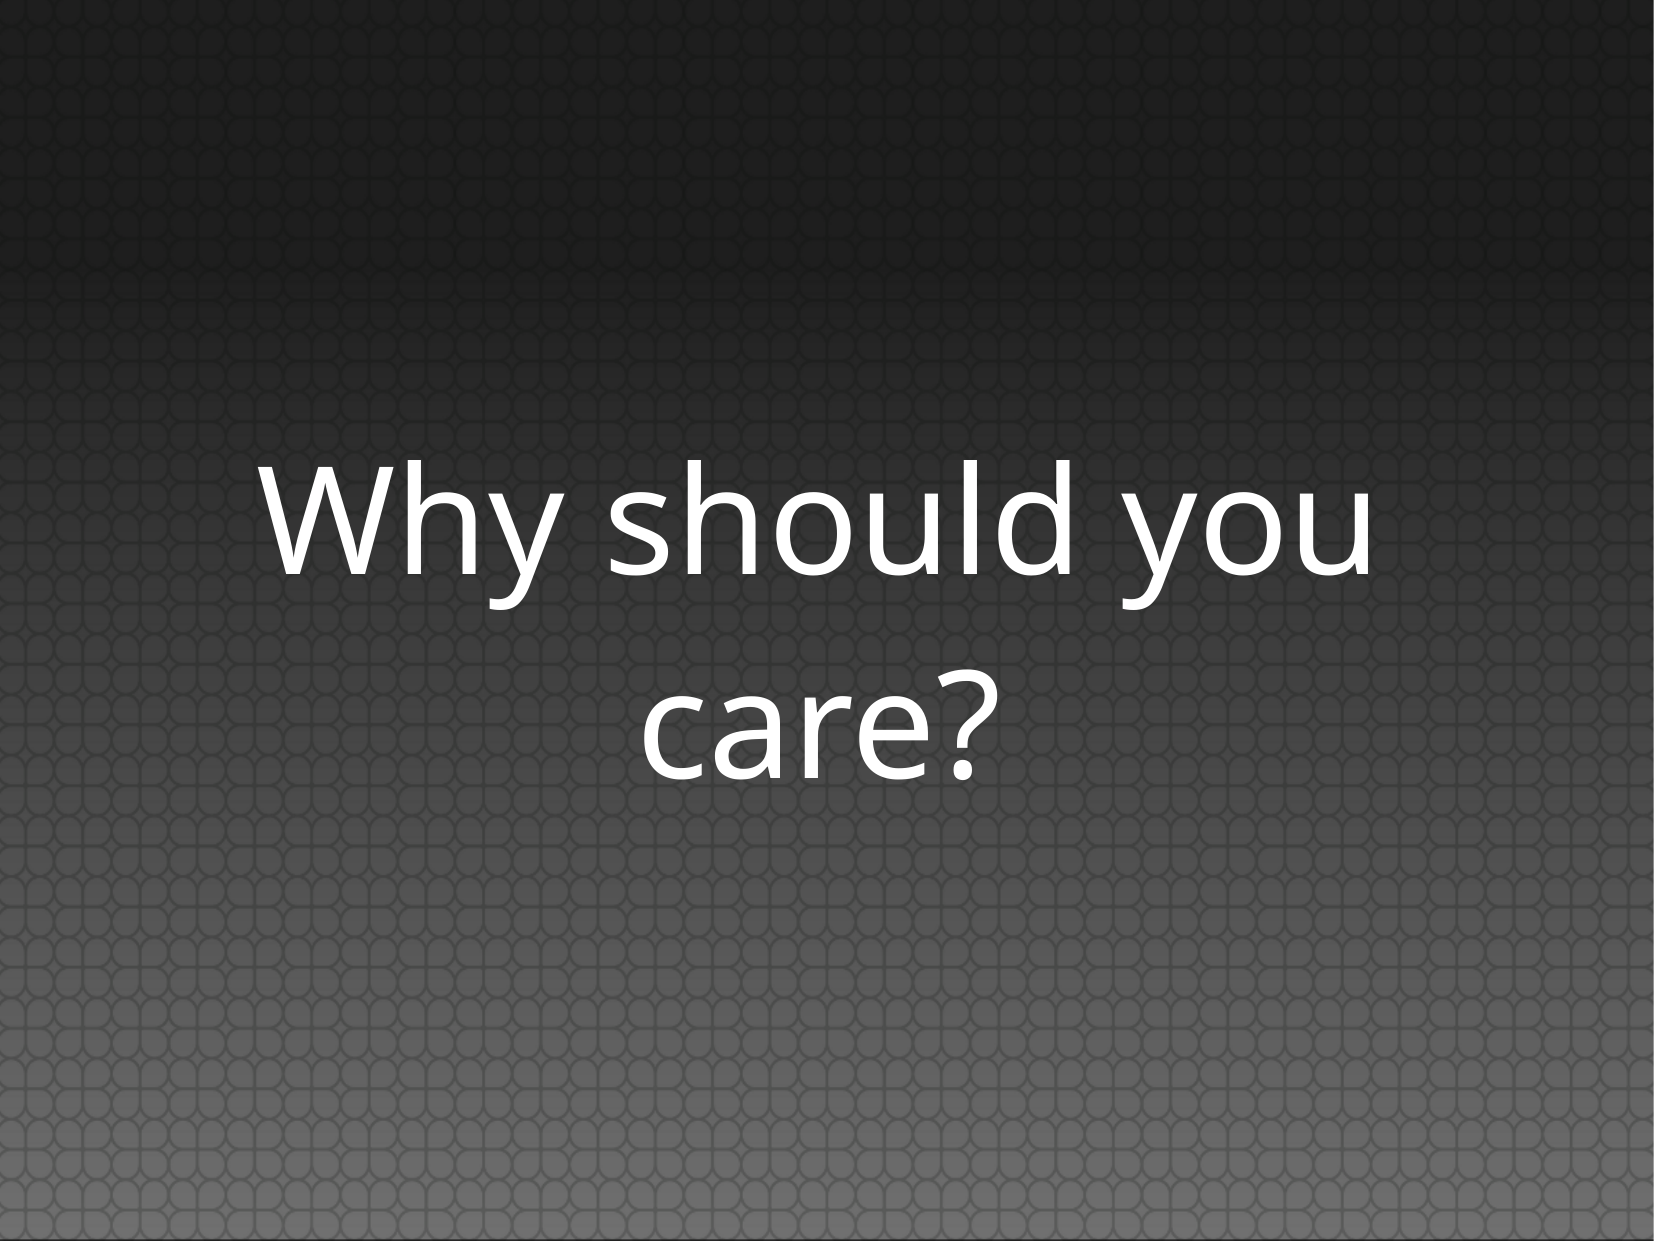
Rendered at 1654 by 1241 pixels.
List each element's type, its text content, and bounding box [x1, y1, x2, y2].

title Why should you care? [75, 525, 1564, 713]
picture [0, 0, 1654, 1241]
